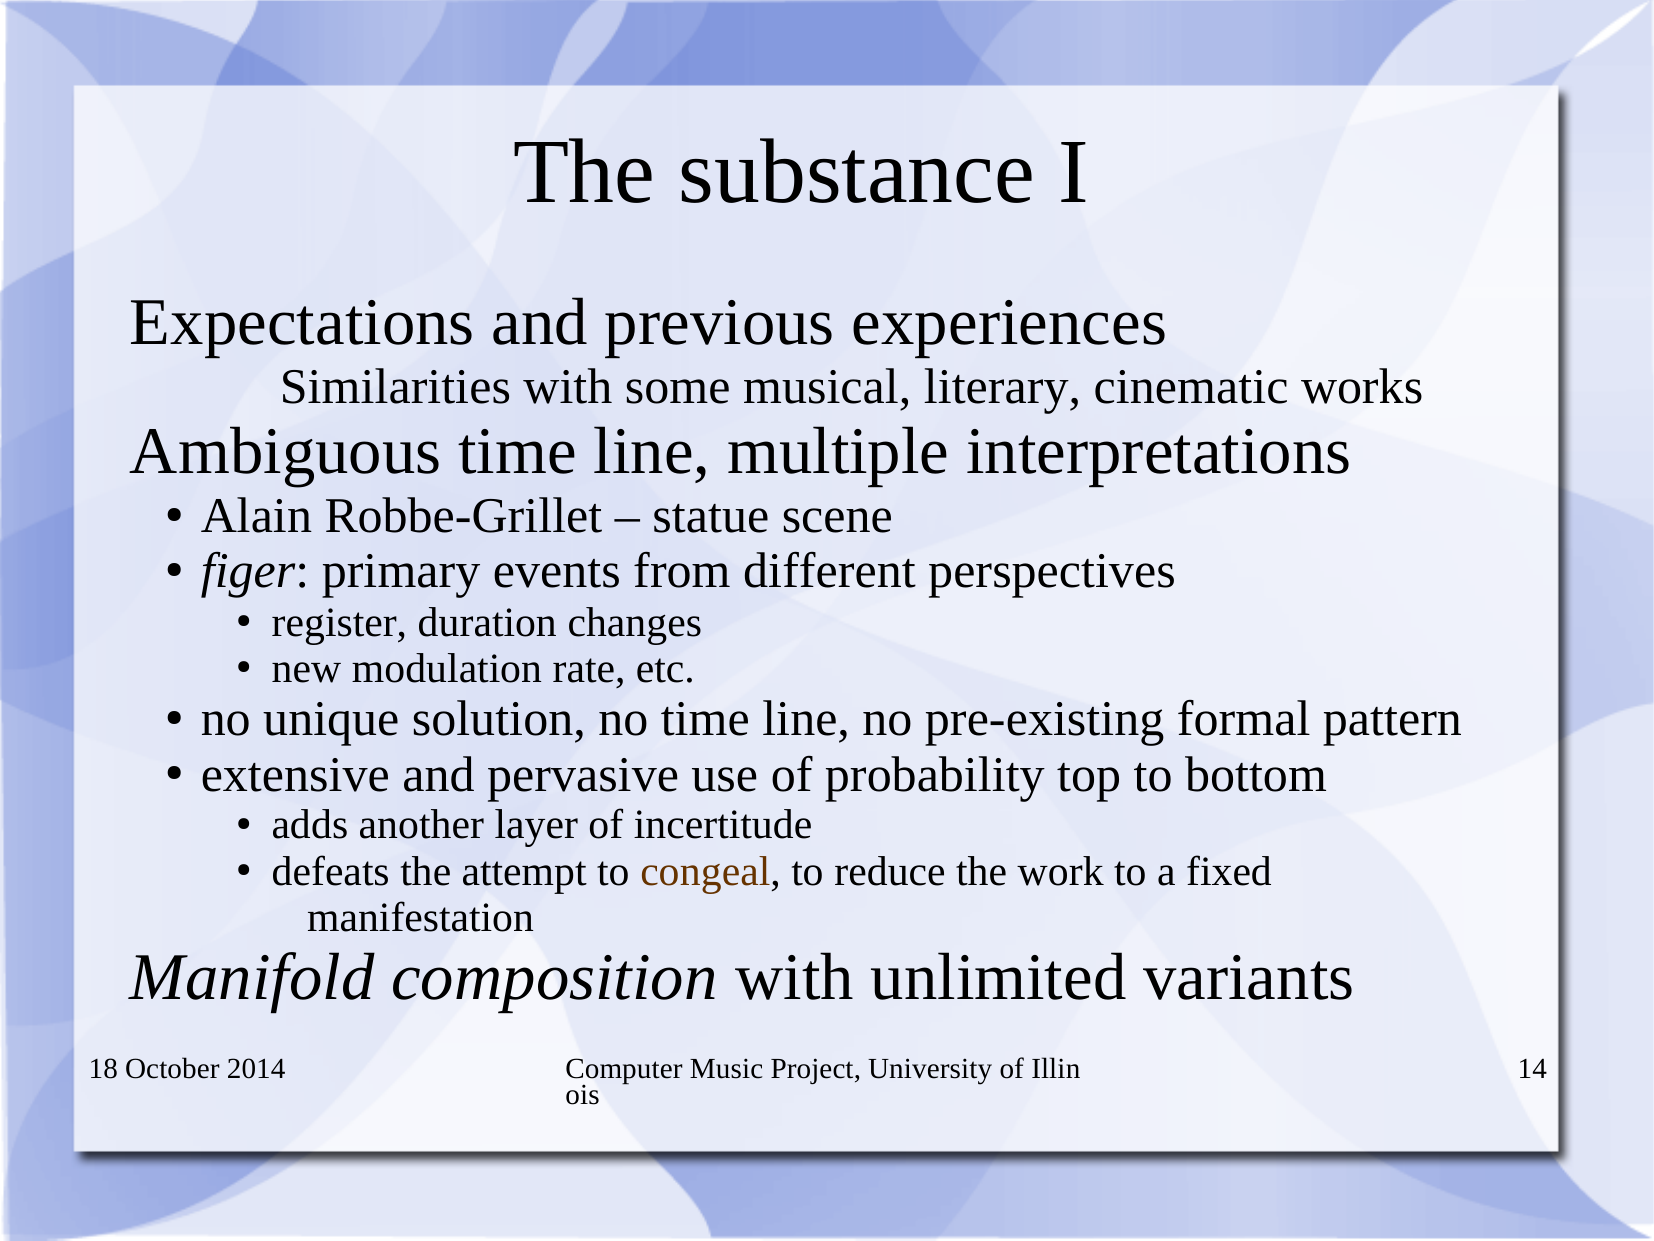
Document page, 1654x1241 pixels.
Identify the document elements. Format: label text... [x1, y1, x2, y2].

picture [0, 0, 1654, 1241]
subtitle Expectations and previous experiences Similarities with some musical, literary, cinematic works Ambiguous time line, multiple interpretations Alain Robbe-Grillet – statue scene figer: primary events from different perspectives register, duration changes new modulation rate, etc. no unique solution, no time line, no pre-existing formal pattern extensive and pervasive use of probability top to bottom adds another layer of incertitude defeats the attempt to congeal, to reduce the work to a fixed manifestation Manifold composition with unlimited variants [129, 284, 1489, 1015]
title The substance I [75, 75, 1528, 268]
